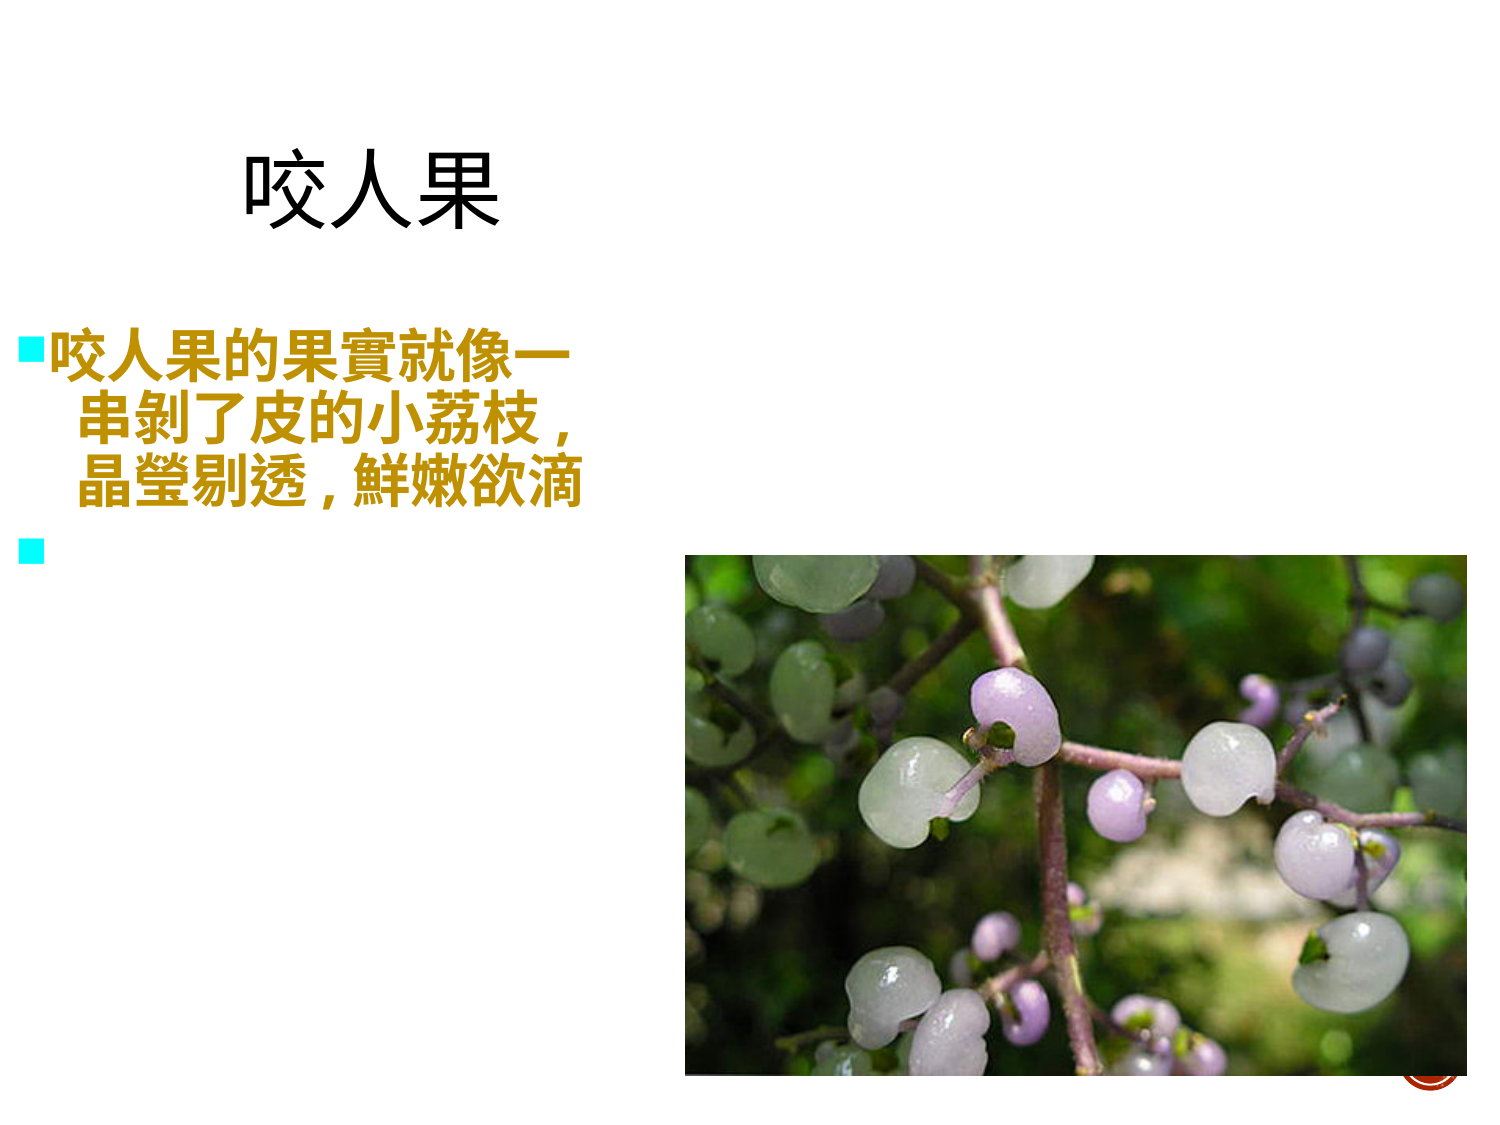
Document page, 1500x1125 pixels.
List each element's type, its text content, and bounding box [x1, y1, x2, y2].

picture [685, 555, 1467, 1076]
title 咬人果 [225, 99, 1500, 288]
list 咬人果的果實就像一串剝了皮的小荔枝,晶瑩剔透,鮮嫩欲滴 [0, 319, 625, 995]
